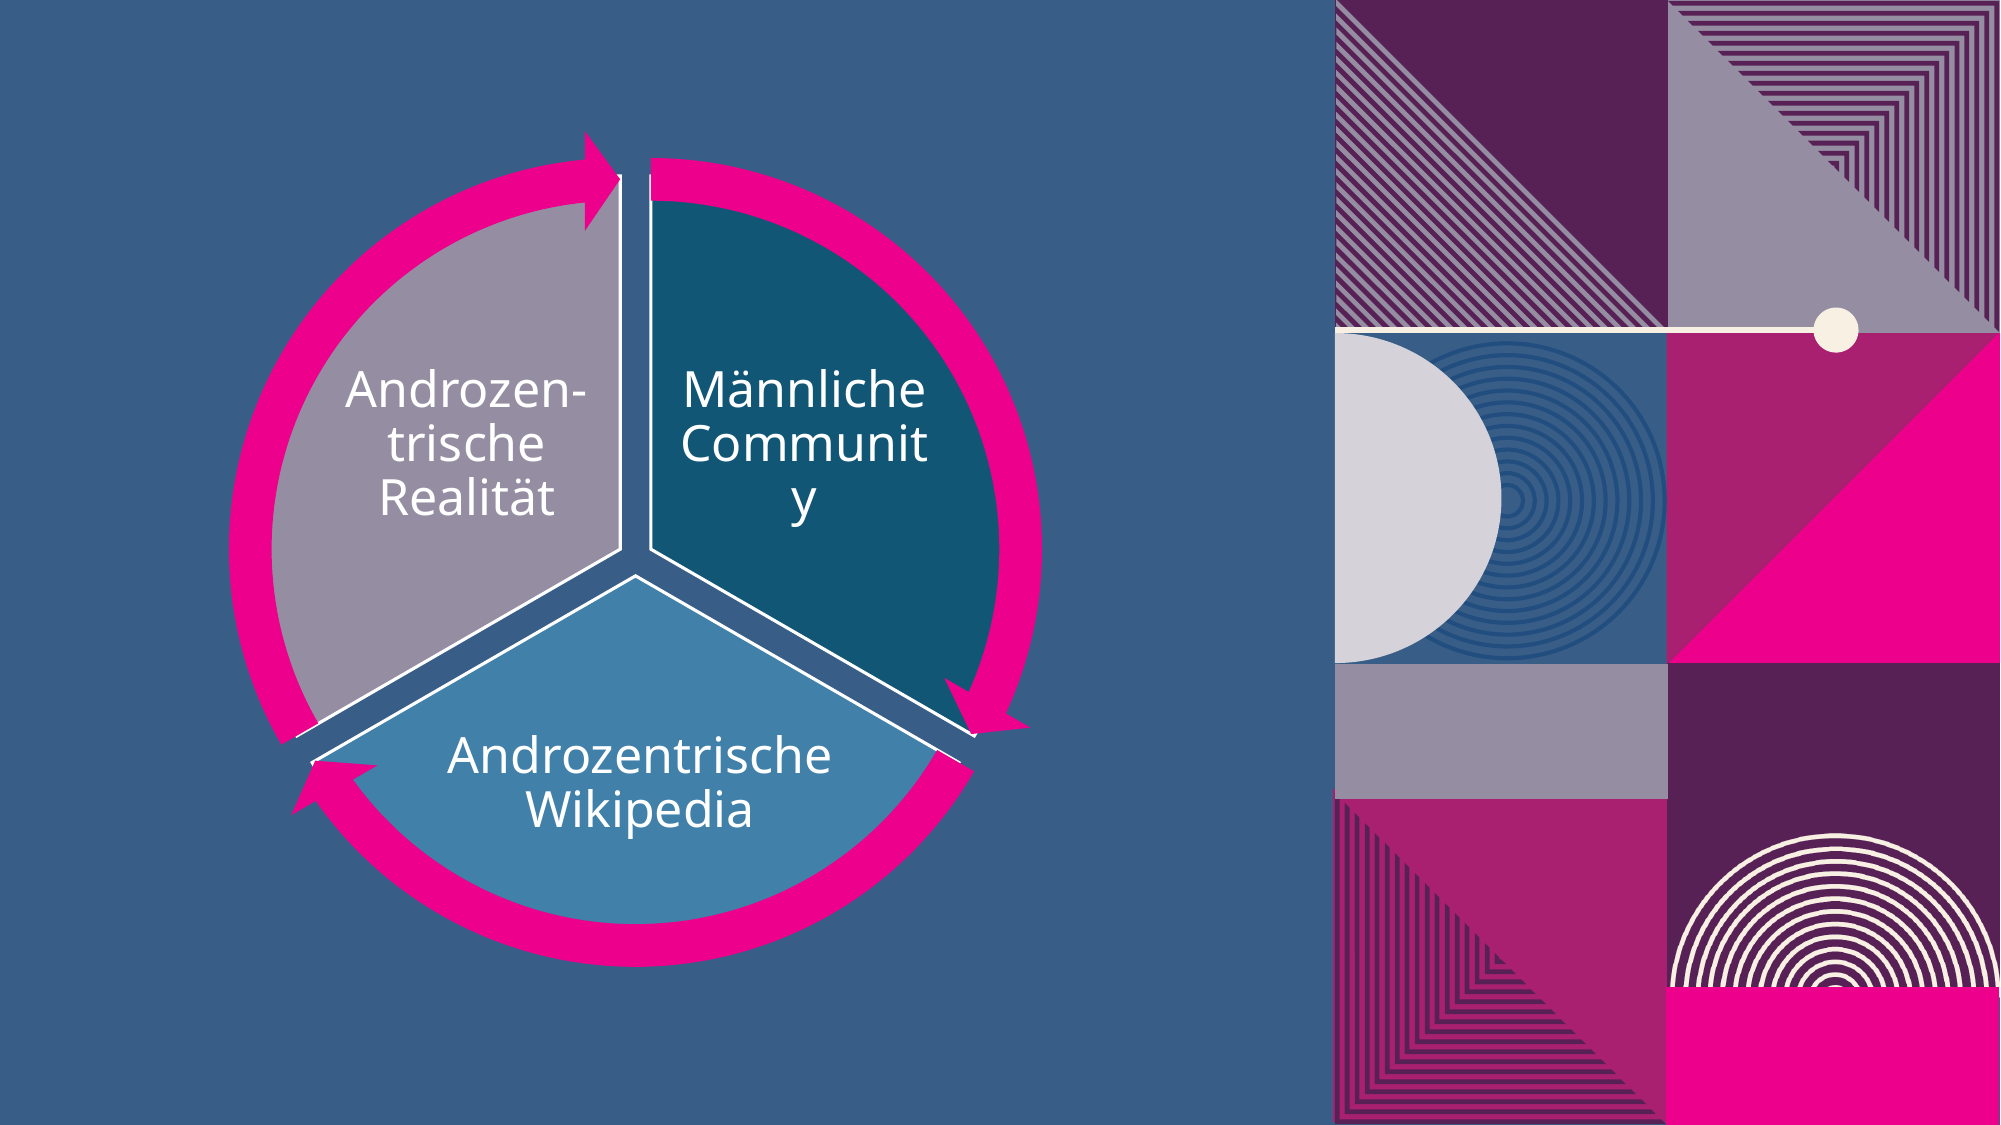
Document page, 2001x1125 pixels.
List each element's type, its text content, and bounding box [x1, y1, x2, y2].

text_box Androzentrische Wikipedia [316, 575, 938, 924]
text_box [228, 131, 621, 745]
text_box Männliche Community [650, 201, 999, 735]
text_box [650, 157, 1043, 735]
text_box [291, 750, 975, 967]
text_box Androzen-trische Realität [272, 180, 621, 724]
